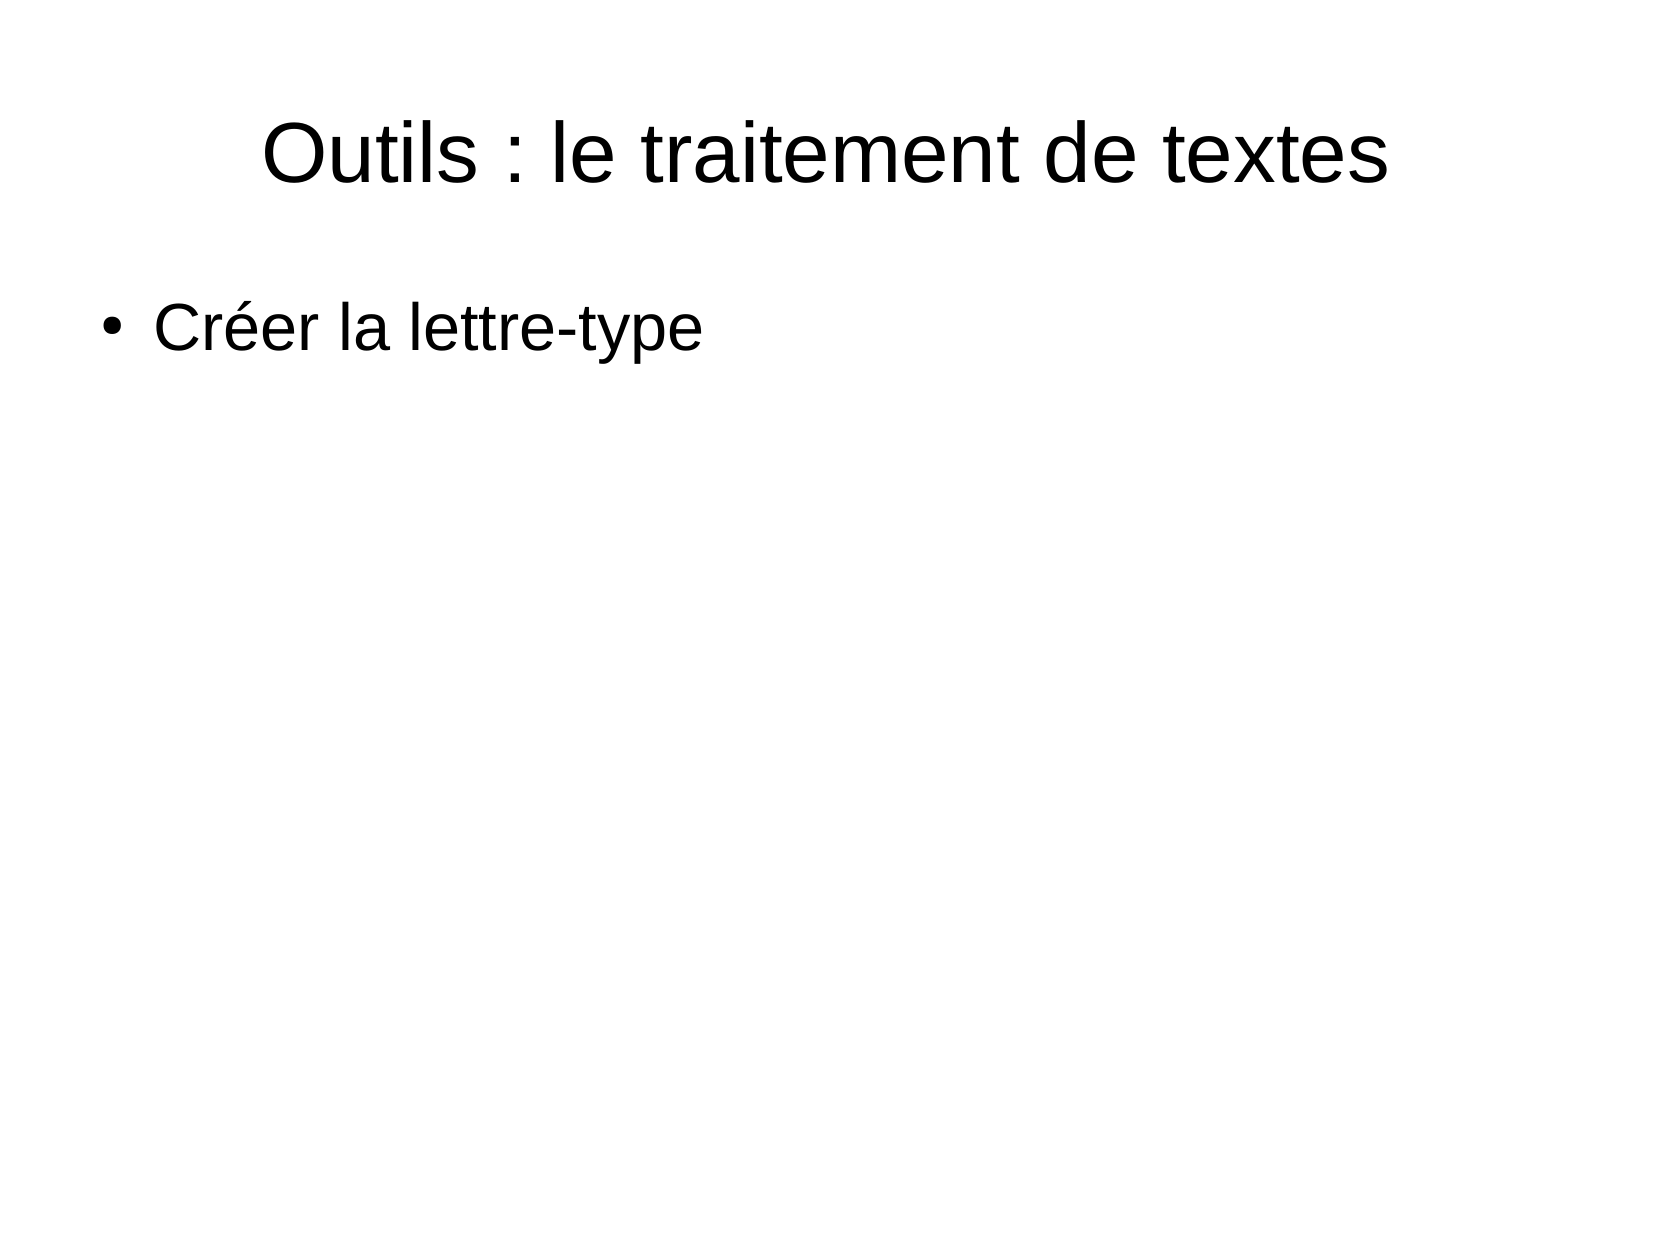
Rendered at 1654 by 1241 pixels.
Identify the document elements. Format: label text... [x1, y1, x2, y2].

list Créer la lettre-type [82, 290, 1571, 1010]
title Outils : le traitement de textes [82, 49, 1571, 257]
